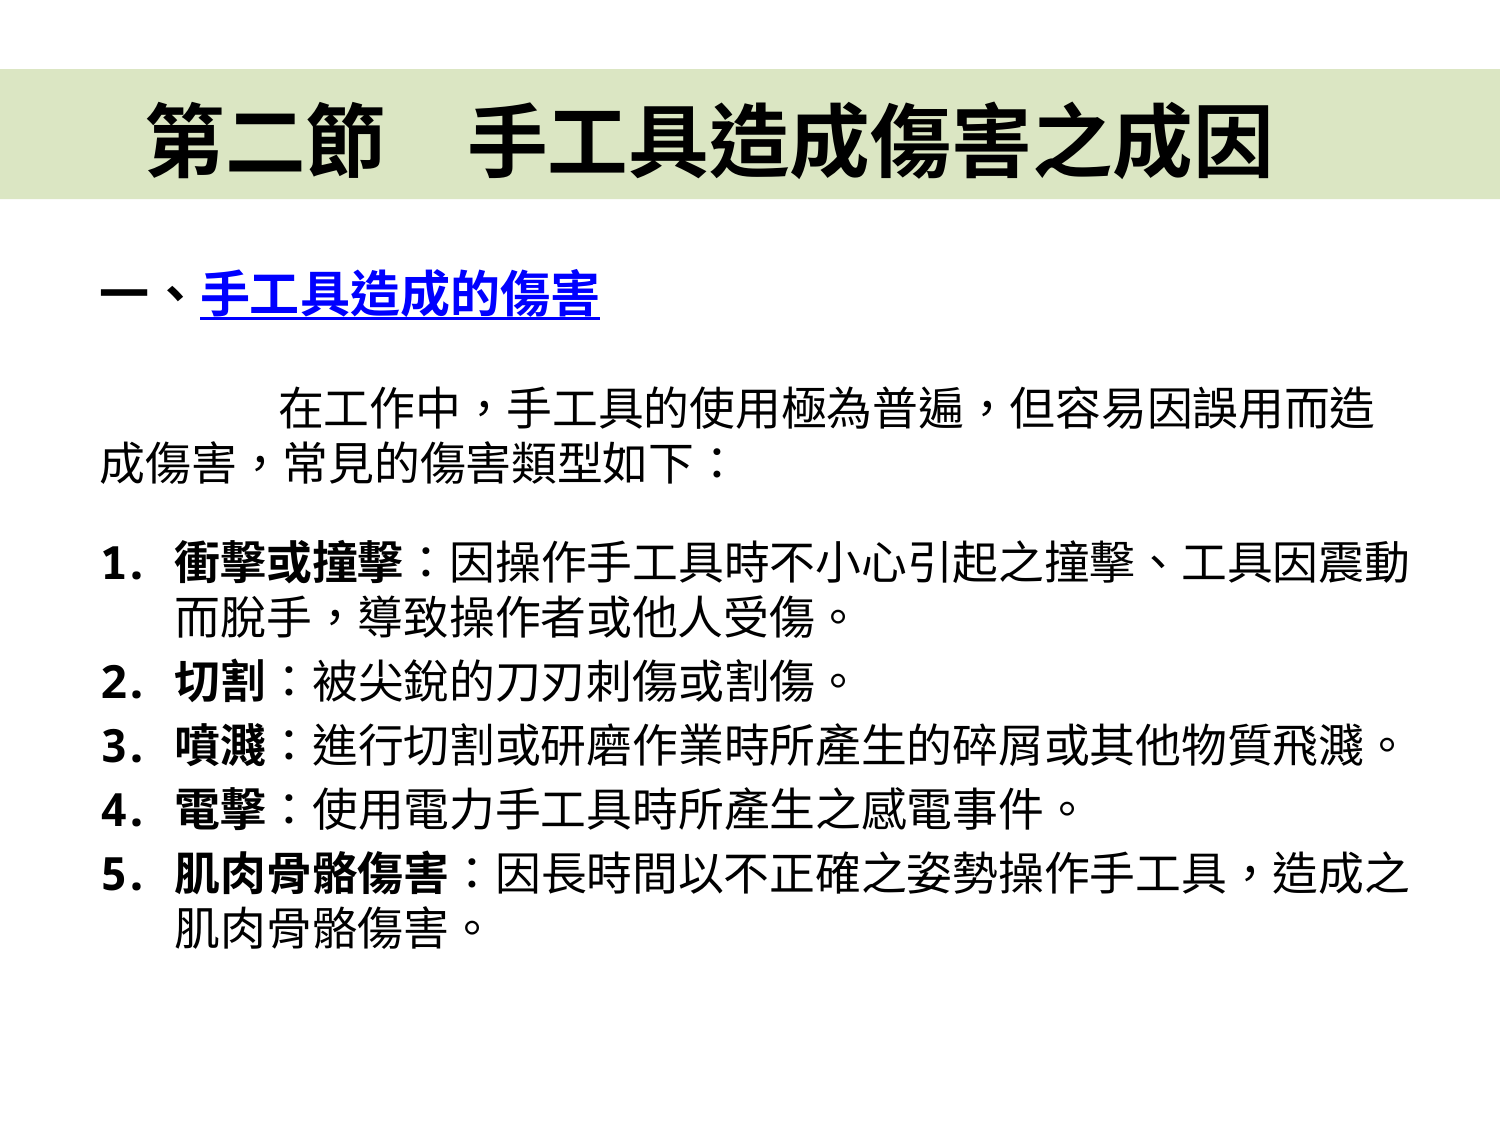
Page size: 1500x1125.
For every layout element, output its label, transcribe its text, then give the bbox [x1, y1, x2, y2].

title 第二節 手工具造成傷害之成因 [75, 45, 1425, 233]
text_box [0, 69, 75, 200]
list 一、手工具造成的傷害 在工作中，手工具的使用極為普遍，但容易因誤用而造成傷害，常見的傷害類型如下： 衝擊或撞擊：因操作手工具時不小心引起之撞擊、工具因震動而脫手，導致操作者或他人受傷。 切割：被尖銳的刀刃刺傷或割傷。 噴濺：進行切割或研磨作業時所產生的碎屑或其他物質飛濺。 電擊：使用電力手工具時所產生之感電事件。 肌肉骨骼傷害：因長時間以不正確之姿勢操作手工具，造成之肌肉骨骼傷害。 [85, 255, 1436, 1052]
text_box [1425, 69, 1500, 200]
